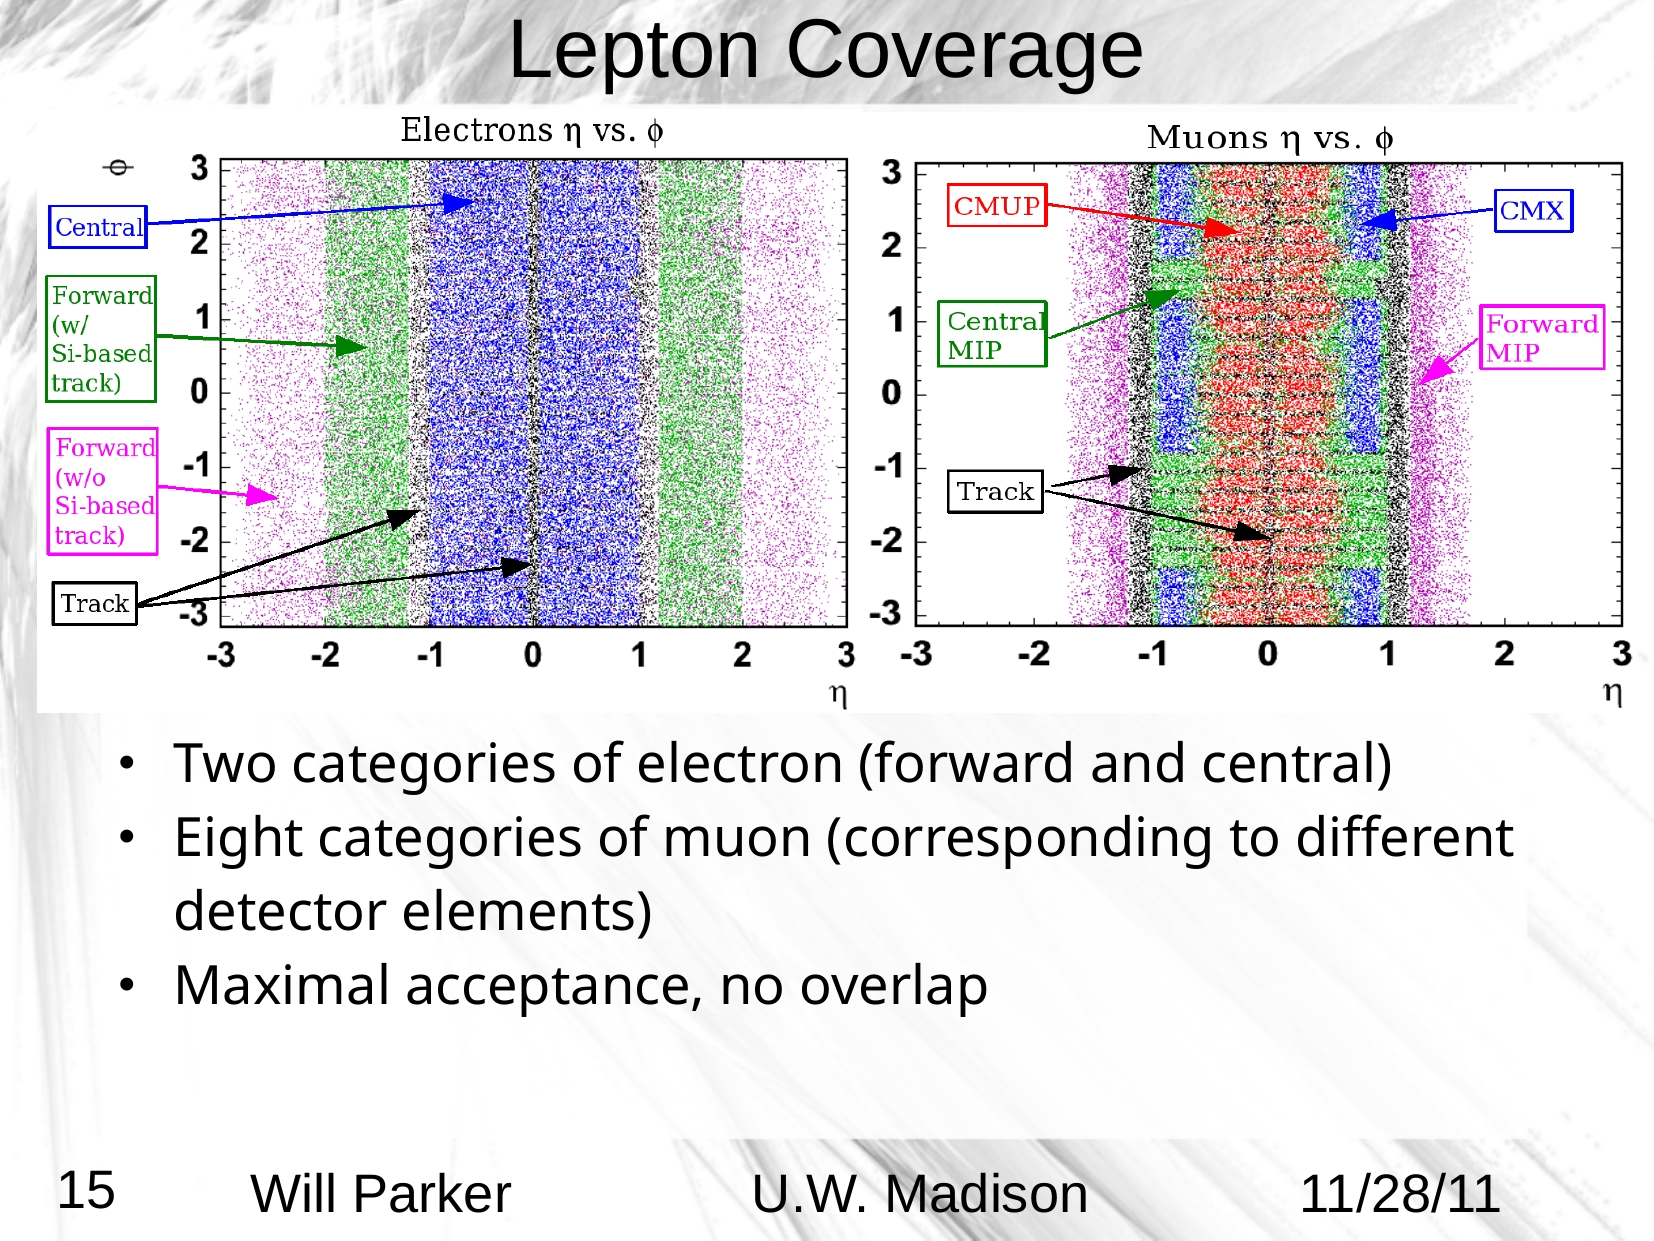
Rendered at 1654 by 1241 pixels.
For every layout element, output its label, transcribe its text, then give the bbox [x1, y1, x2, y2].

title Lepton Coverage [0, 0, 1654, 131]
picture [0, 109, 1654, 1241]
text_box Two categories of electron (forward and central) Eight categories of muon (corresponding to different detector elements) Maximal acceptance, no overlap [102, 717, 1576, 995]
text_box Will Parker U.W. Madison 11/28/11 [151, 1160, 1566, 1241]
list 15 [0, 1155, 151, 1241]
